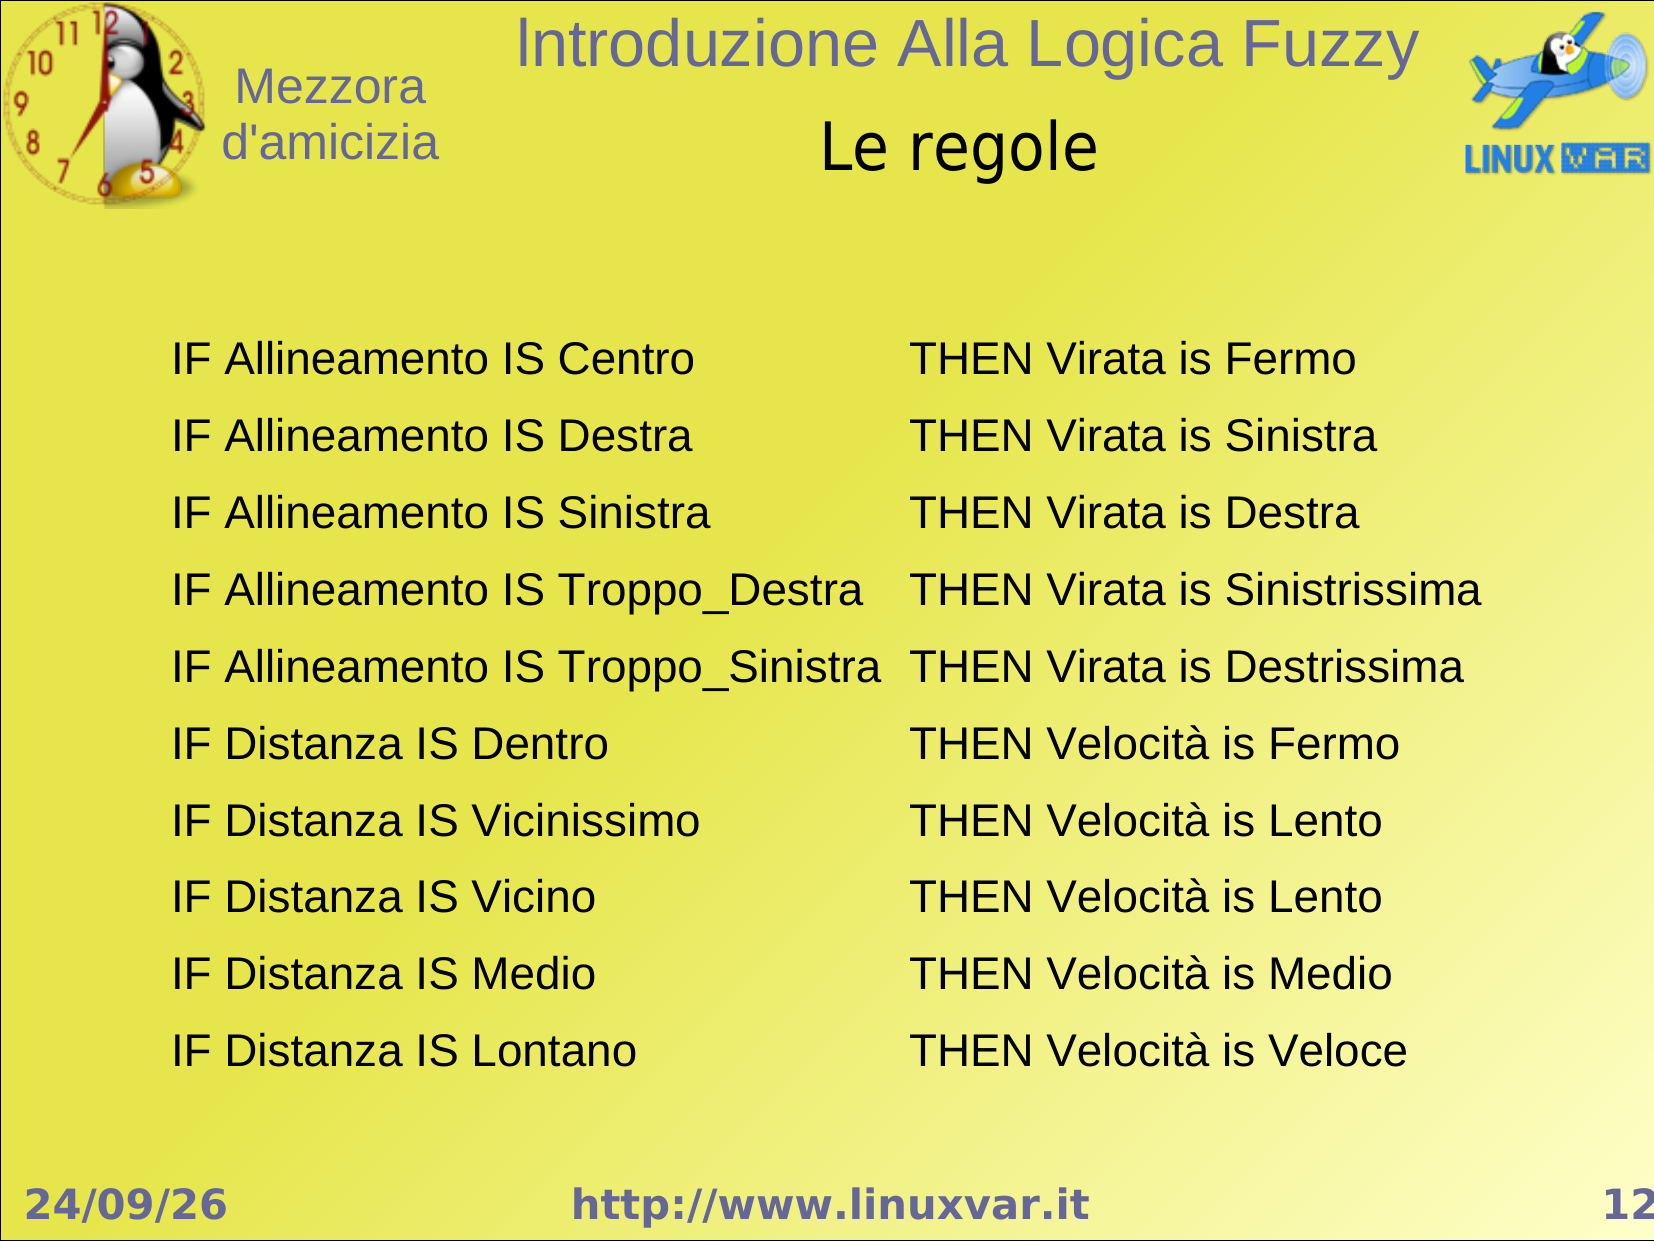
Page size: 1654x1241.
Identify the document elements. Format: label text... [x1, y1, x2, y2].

text_box IF Allineamento IS Centro THEN Virata is Fermo IF Allineamento IS Destra THEN Virata is Sinistra IF Allineamento IS Sinistra THEN Virata is Destra IF Allineamento IS Troppo_Destra THEN Virata is Sinistrissima IF Allineamento IS Troppo_Sinistra THEN Virata is Destrissima IF Distanza IS Dentro THEN Velocità is Fermo IF Distanza IS Vicinissimo THEN Velocità is Lento IF Distanza IS Vicino THEN Velocità is Lento IF Distanza IS Medio THEN Velocità is Medio IF Distanza IS Lontano THEN Velocità is Veloce [156, 300, 1498, 1059]
picture [1464, 0, 1654, 190]
picture [0, 0, 209, 209]
title Le regole [472, 88, 1447, 207]
